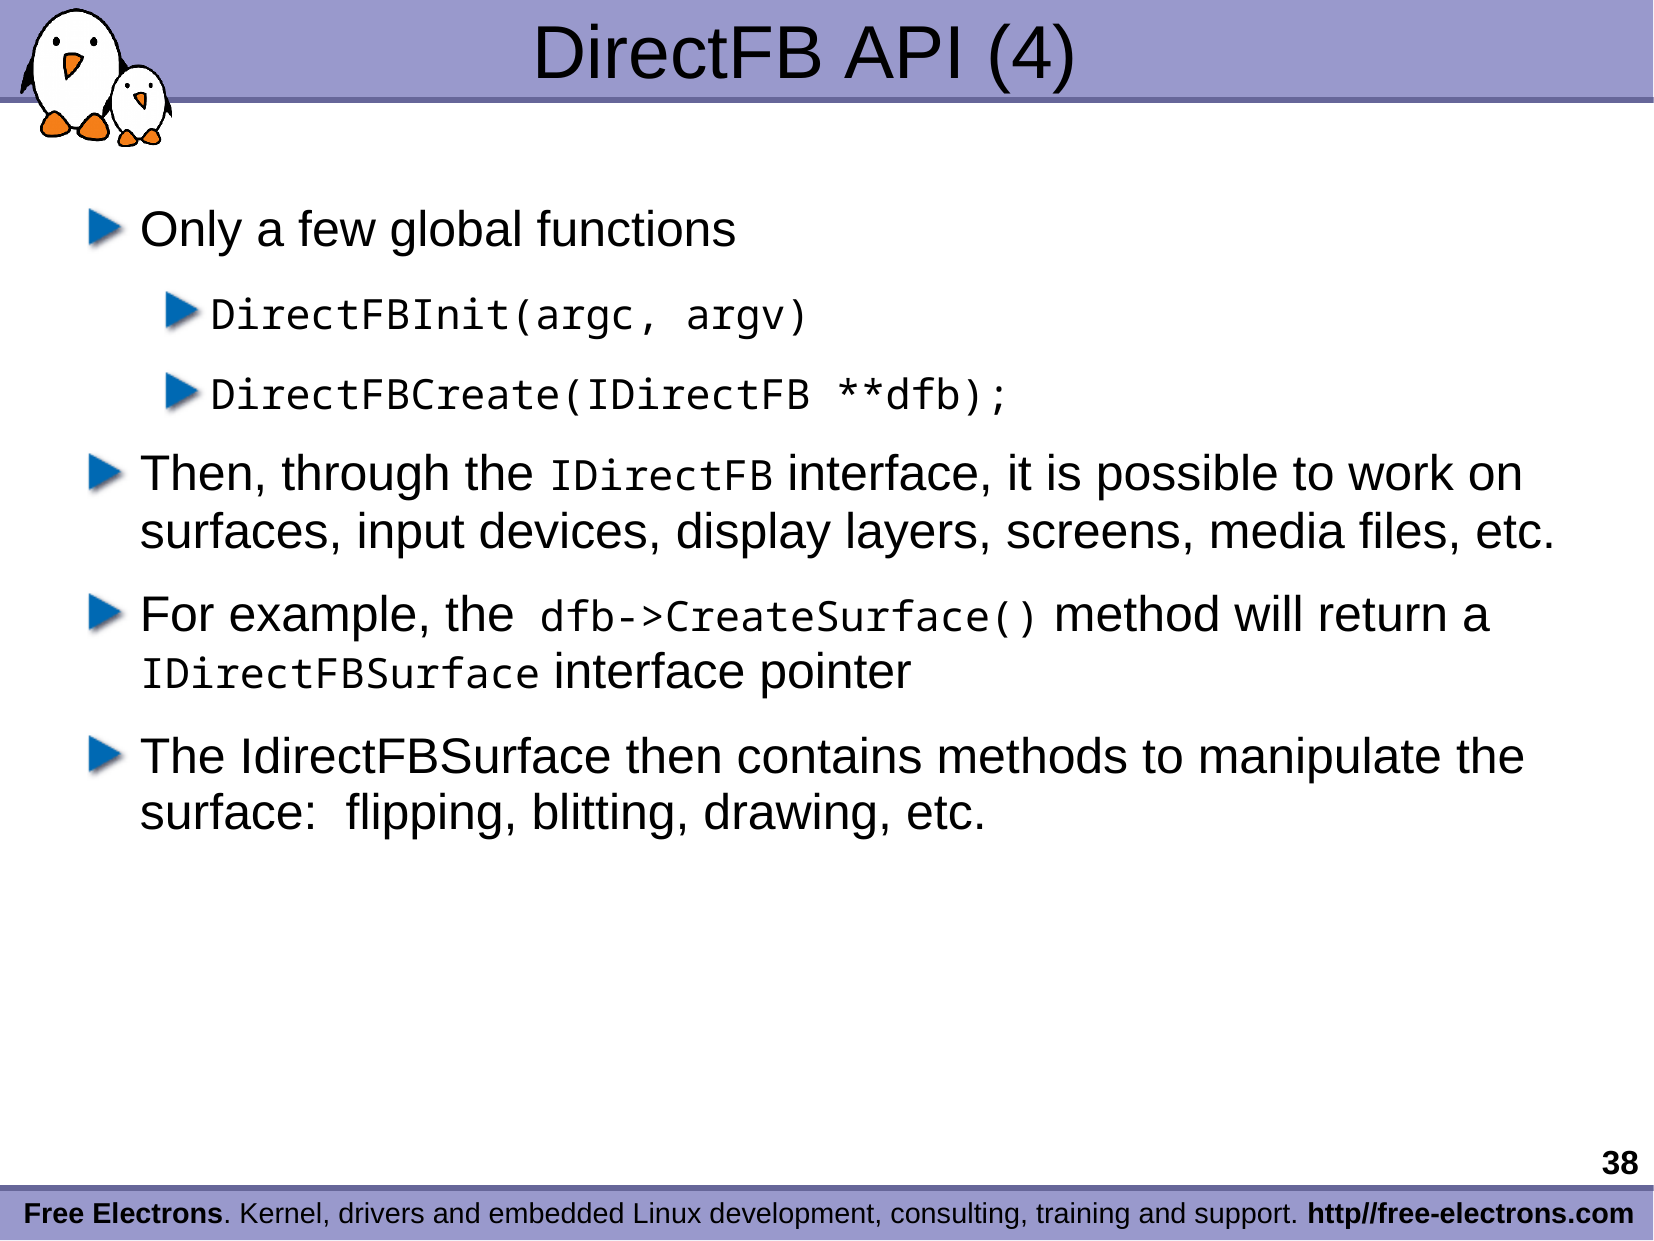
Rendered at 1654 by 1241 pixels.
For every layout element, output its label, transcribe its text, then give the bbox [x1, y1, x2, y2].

picture [20, 8, 172, 147]
title DirectFB API (4) [60, 0, 1551, 106]
list Only a few global functions DirectFBInit(argc, argv) DirectFBCreate(IDirectFB **dfb); Then, through the IDirectFB interface, it is possible to work on surfaces, input devices, display layers, screens, media files, etc. For example, the dfb->CreateSurface() method will return a IDirectFBSurface interface pointer The IdirectFBSurface then contains methods to manipulate the surface: flipping, blitting, drawing, etc. [68, 201, 1592, 1118]
